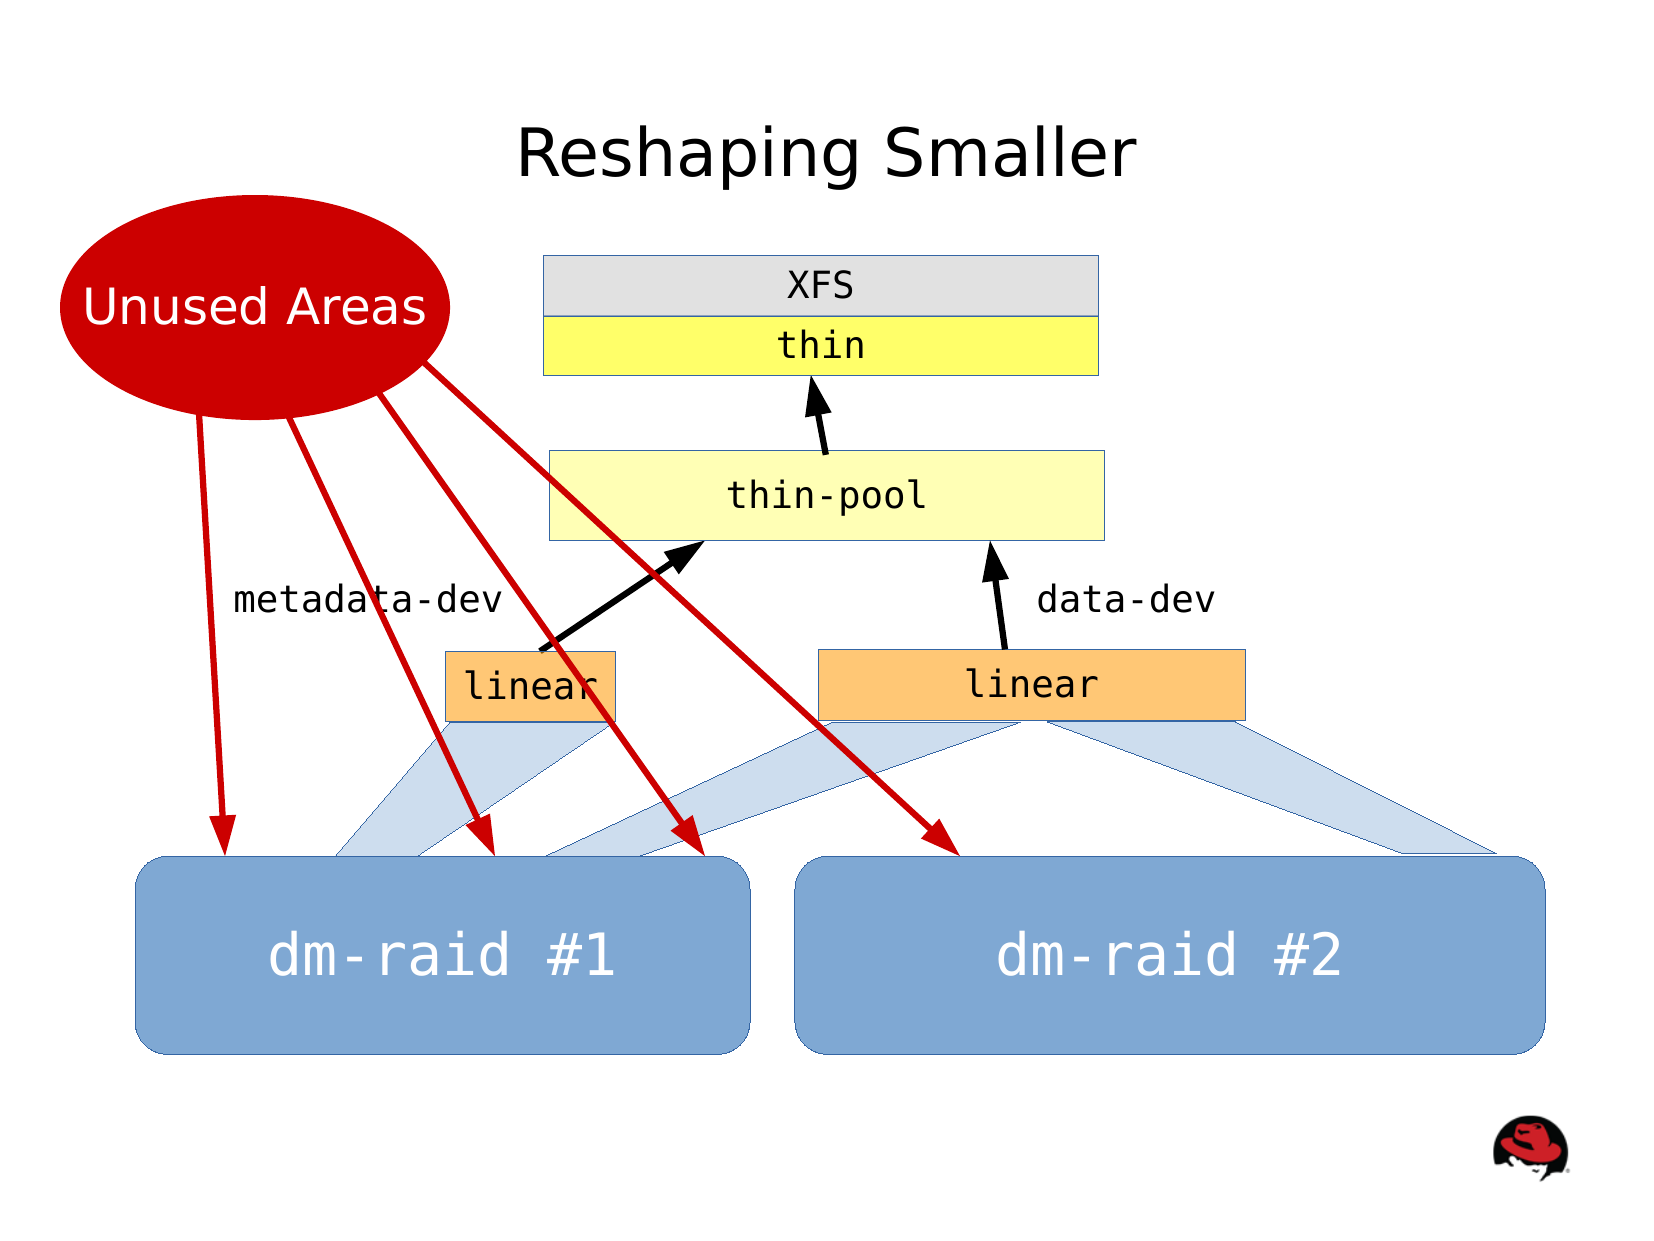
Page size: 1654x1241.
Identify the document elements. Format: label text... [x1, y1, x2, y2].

text_box metadata-dev [218, 570, 384, 629]
text_box linear [566, 651, 616, 722]
text_box [1047, 721, 1497, 854]
text_box [824, 722, 1021, 773]
text_box XFS [543, 257, 1099, 317]
picture [1492, 1113, 1576, 1191]
text_box metadata-dev [365, 570, 519, 629]
text_box data-dev [1021, 570, 1232, 629]
text_box [441, 722, 609, 814]
text_box thin [543, 317, 1099, 376]
text_box linear [445, 651, 605, 722]
text_box thin-pool [549, 450, 1105, 541]
text_box thin-pool [549, 483, 612, 541]
text_box linear [818, 649, 1246, 721]
text_box [669, 729, 868, 836]
text_box Unused Areas [60, 195, 451, 421]
title Reshaping Smaller [82, 49, 1571, 257]
text_box dm-raid #1 [135, 856, 751, 1055]
text_box [335, 738, 473, 857]
text_box dm-raid #2 [794, 856, 1546, 1055]
text_box [545, 801, 683, 857]
